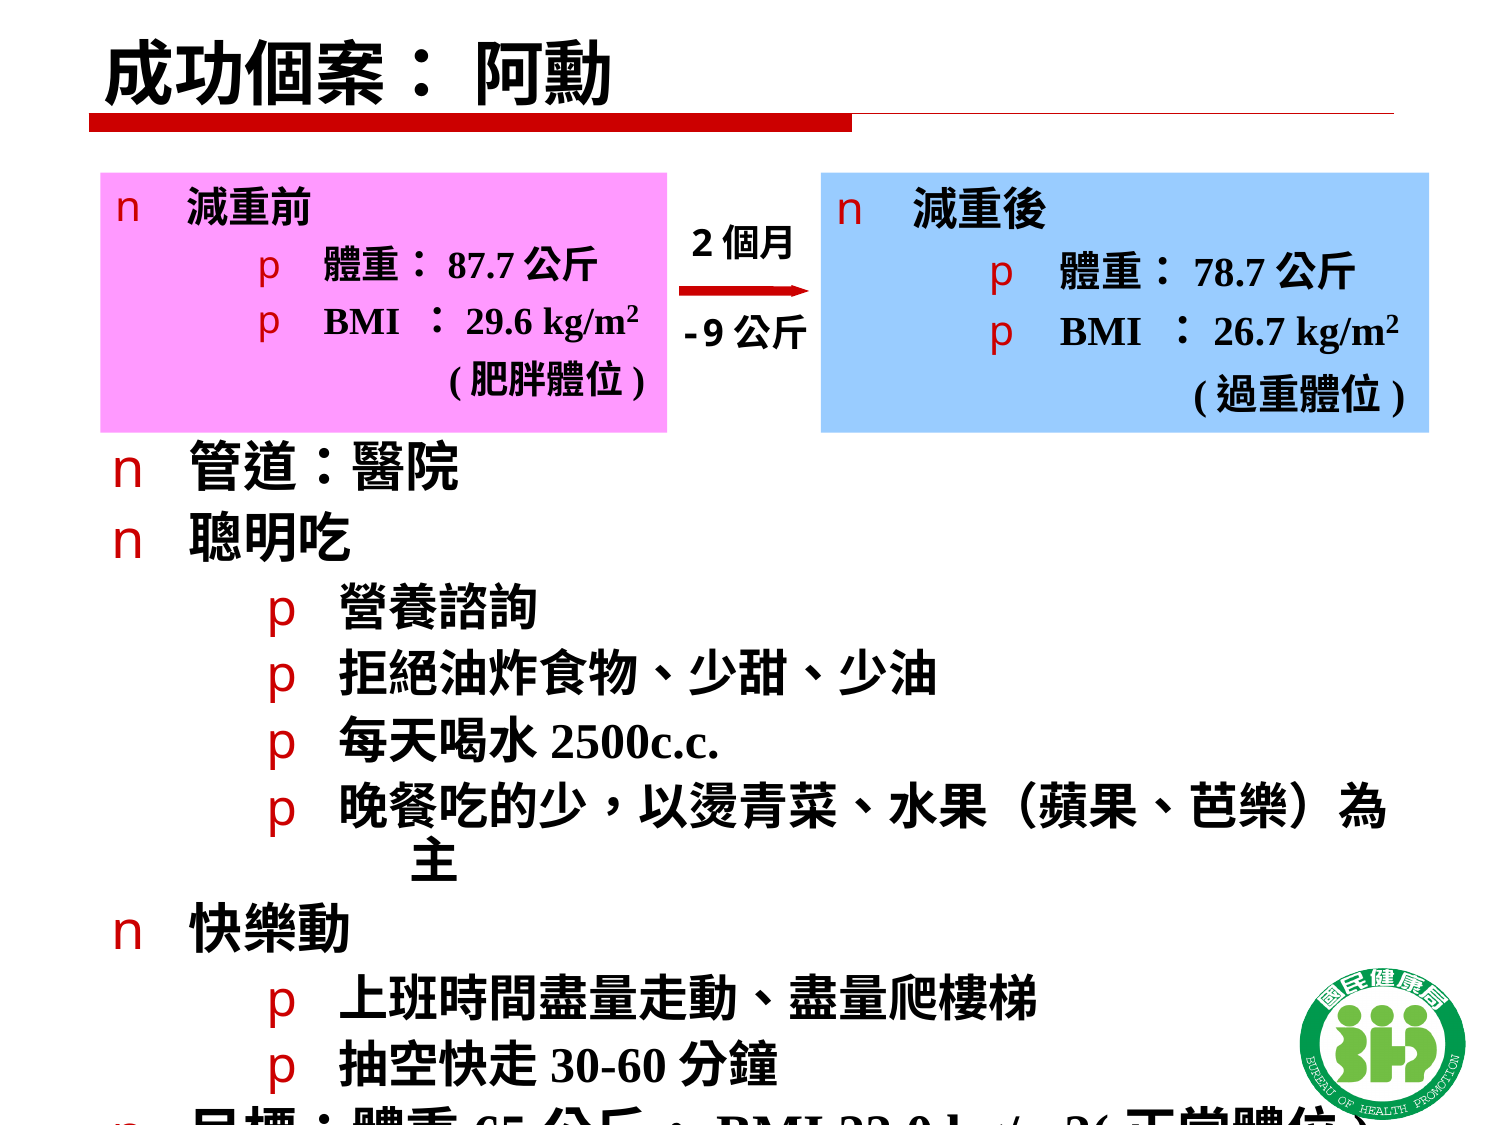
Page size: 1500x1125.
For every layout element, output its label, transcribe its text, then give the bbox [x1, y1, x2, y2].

list 減重後 體重：78.7公斤 BMI ：26.7 kg/m2 (過重體位) [820, 172, 1430, 433]
list 減重前 體重：87.7公斤 BMI ：29.6 kg/m2 (肥胖體位) [100, 172, 668, 433]
text_box 管道：醫院 聰明吃 營養諮詢 拒絕油炸食物、少甜、少油 每天喝水2500c.c. 晚餐吃的少，以燙青菜、水果（蘋果、芭樂）為主 快樂動 上班時間盡量走動、盡量爬樓梯 抽空快走30-60分鐘 目標：體重65公斤，BMI 22.0 kg/m2(正常體位) [97, 433, 1447, 1082]
title 成功個案： 阿勳 [88, 19, 1402, 121]
text_box 2個月 -9公斤 [655, 211, 833, 362]
